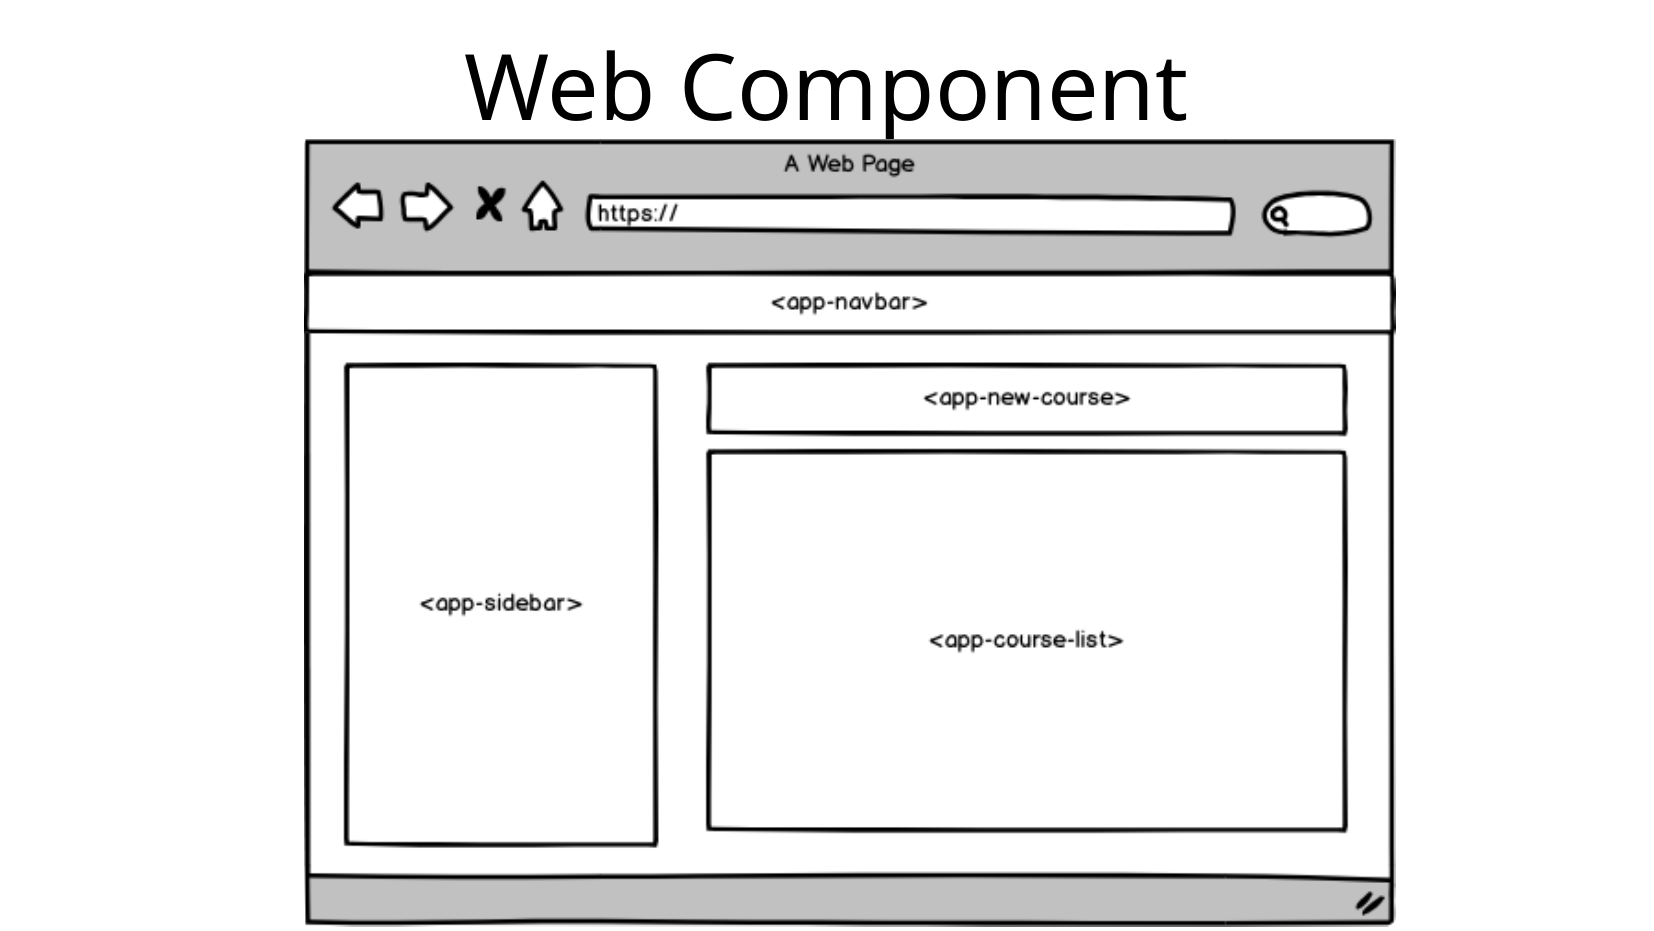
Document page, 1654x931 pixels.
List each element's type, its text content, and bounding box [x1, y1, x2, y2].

picture [304, 139, 1396, 927]
title Web Component [82, 7, 1571, 163]
